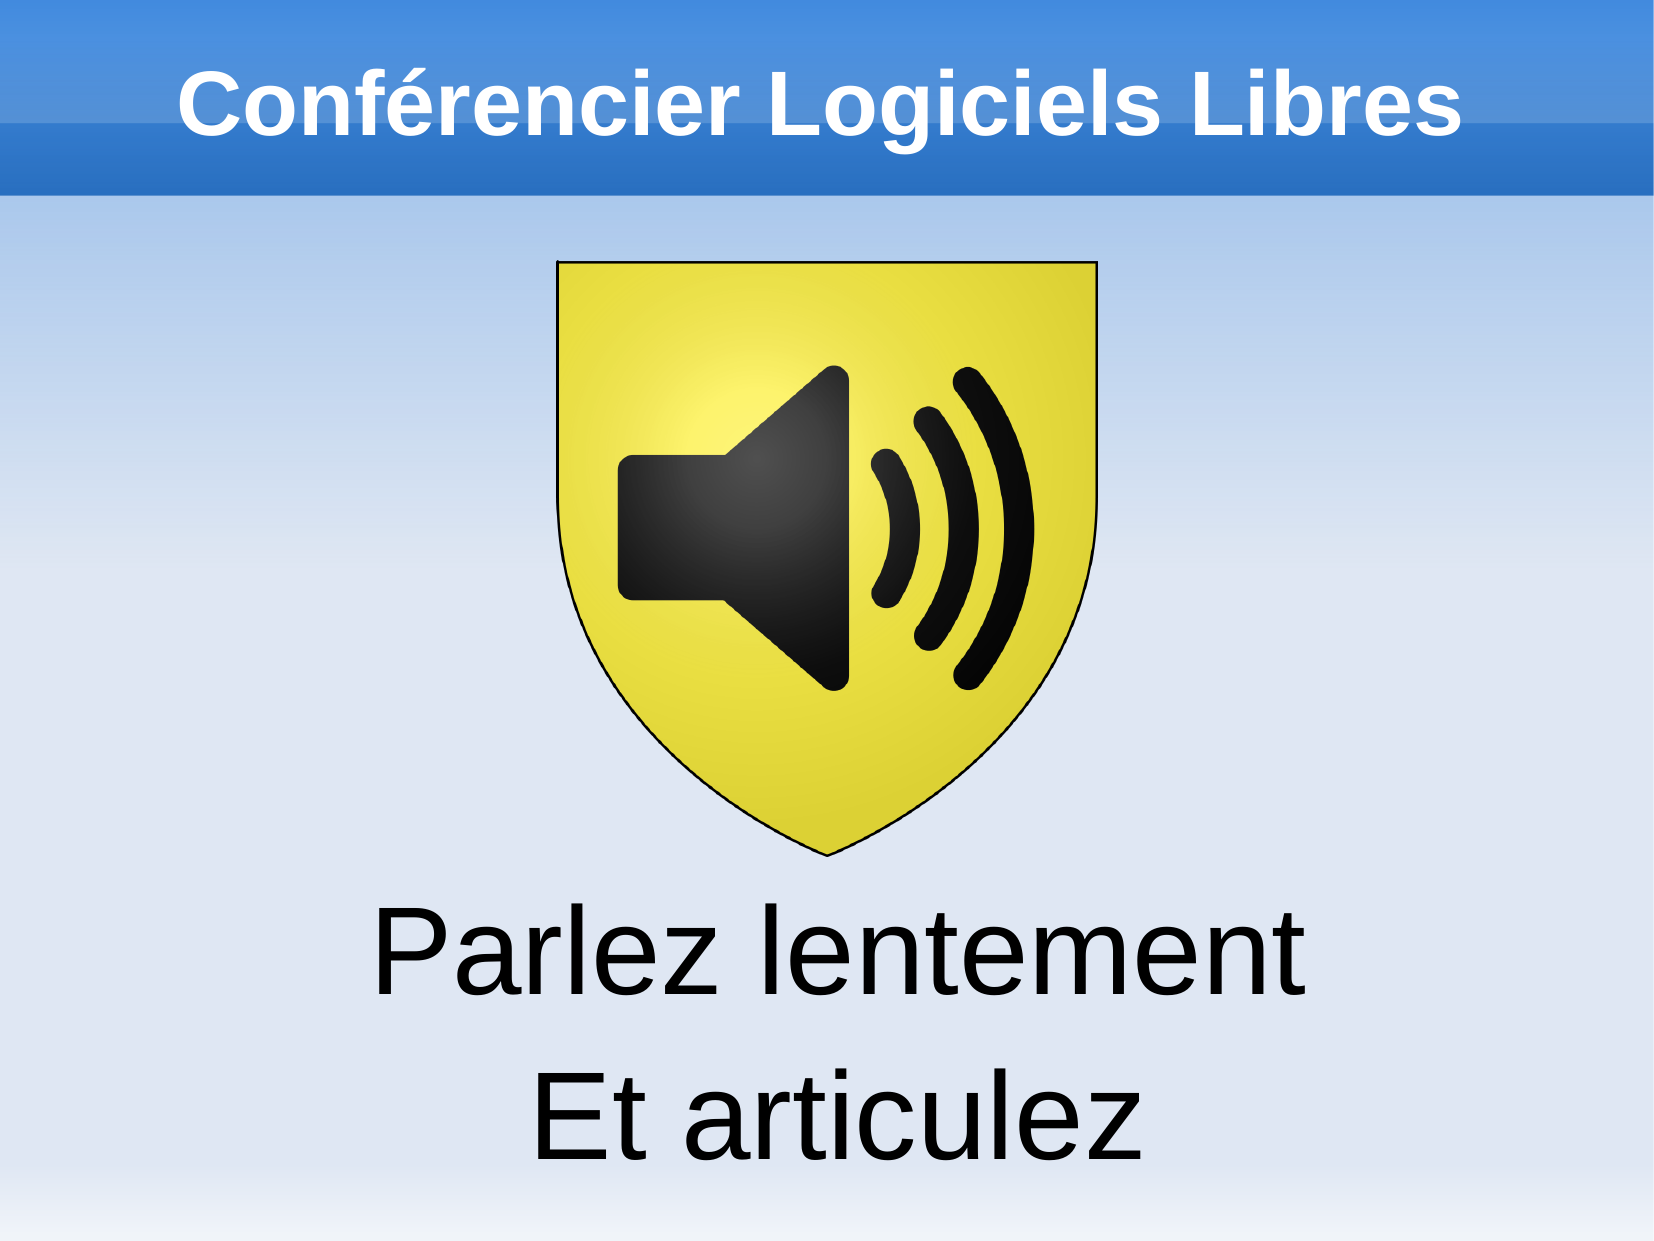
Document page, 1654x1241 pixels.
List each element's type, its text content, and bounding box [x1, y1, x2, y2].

picture [0, 0, 1654, 1241]
title Conférencier Logiciels Libres [76, 0, 1565, 208]
text_box Parlez lentement Et articulez [354, 874, 1323, 1224]
